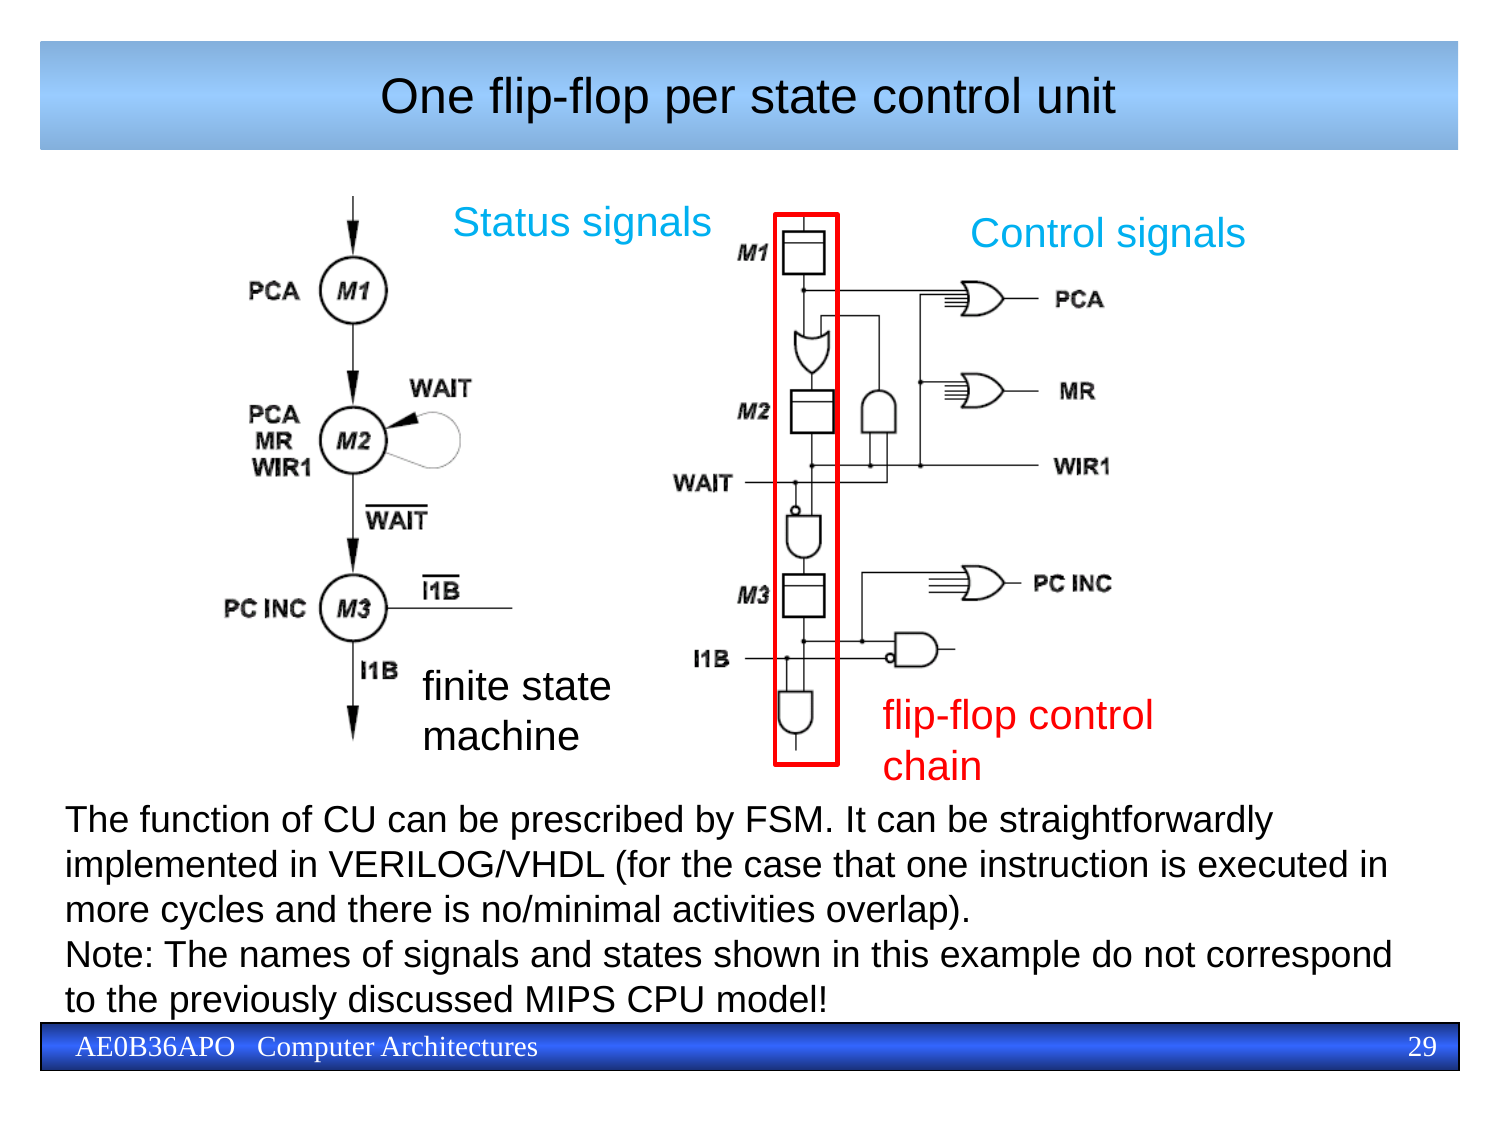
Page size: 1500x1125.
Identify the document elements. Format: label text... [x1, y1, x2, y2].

picture [207, 196, 1126, 756]
text_box flip-flop control chain [867, 680, 1238, 797]
text_box Control signals [955, 198, 1293, 264]
title One flip-flop per state control unit [40, 41, 1459, 150]
text_box Status signals [437, 186, 738, 253]
text_box The function of CU can be prescribed by FSM. It can be straightforwardly implemented in VERILOG/VHDL (for the case that one instruction is executed in more cycles and there is no/minimal activities overlap). Note: The names of signals and states shown in this example do not correspond to the previously discussed MIPS CPU model! [49, 786, 1413, 1028]
text_box finite state machine [407, 651, 636, 767]
picture [777, 217, 835, 756]
